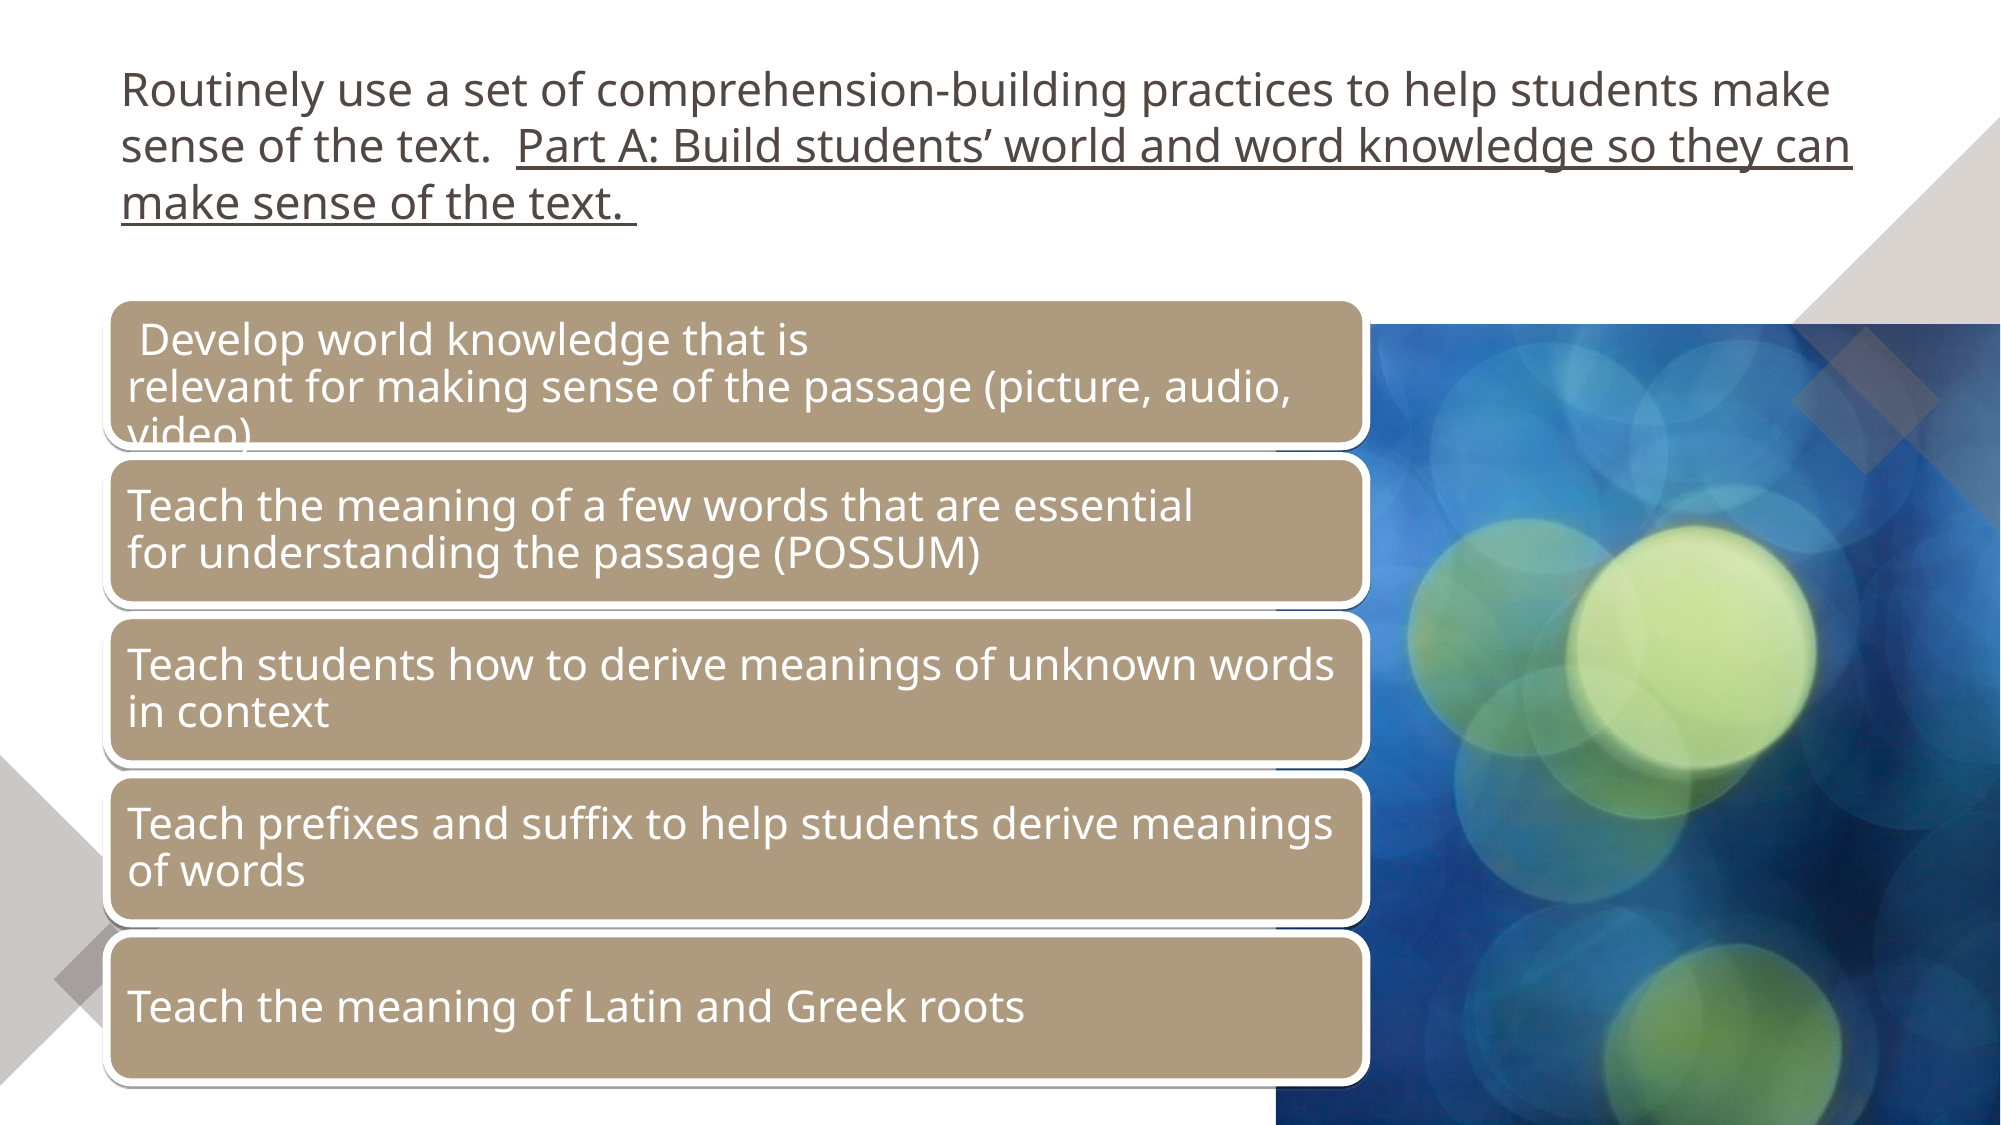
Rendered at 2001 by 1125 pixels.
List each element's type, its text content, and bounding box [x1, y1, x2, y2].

title Routinely use a set of comprehension-building practices to help students make sense of the text. Part A: Build students’ world and word knowledge so they can make sense of the text. [105, 52, 1895, 240]
text_box [0, 0, 2000, 1125]
text_box Teach the meaning of Latin and Greek roots [106, 933, 1367, 1083]
text_box Develop world knowledge that is relevant for making sense of the passage (picture, audio, video) [106, 297, 1367, 447]
text_box Teach prefixes and suffix to help students derive meanings of words [106, 774, 1367, 924]
picture [1275, 324, 2000, 1125]
text_box Teach the meaning of a few words that are essential for understanding the passage (POSSUM) [106, 456, 1367, 606]
text_box [243, 447, 1275, 456]
text_box Teach students how to derive meanings of unknown words in context [106, 615, 1367, 765]
